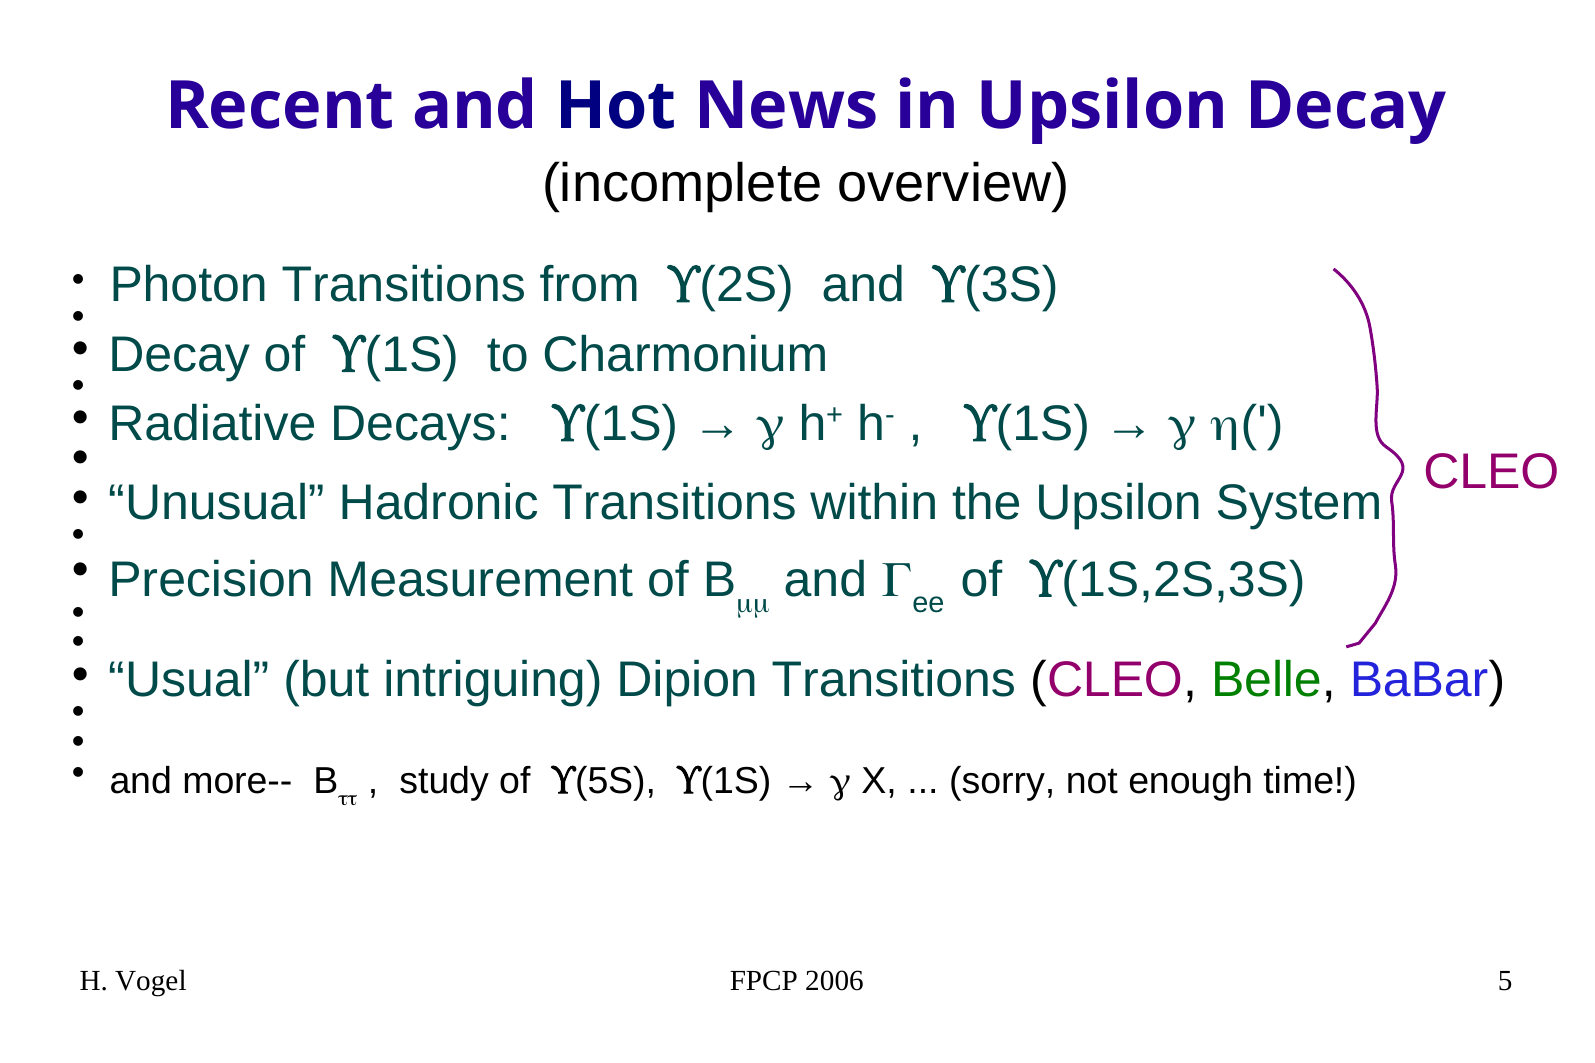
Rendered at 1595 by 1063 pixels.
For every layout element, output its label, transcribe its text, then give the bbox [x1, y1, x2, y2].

title Recent and Hot News in Upsilon Decay (incomplete overview) [37, 42, 1575, 220]
text_box CLEO [1408, 449, 1576, 505]
text_box Photon Transitions from (2S) and (3S) Decay of (1S) to Charmonium Radiative Decays: (1S) →  h+ h- , (1S) →  (') “Unusual” Hadronic Transitions within the Upsilon System Precision Measurement of B and ee of (1S,2S,3S) “Usual” (but intriguing) Dipion Transitions (CLEO, Belle, BaBar) and more-- B , study of (5S), (1S) →  X, ... (sorry, not enough time!) [57, 262, 1525, 808]
